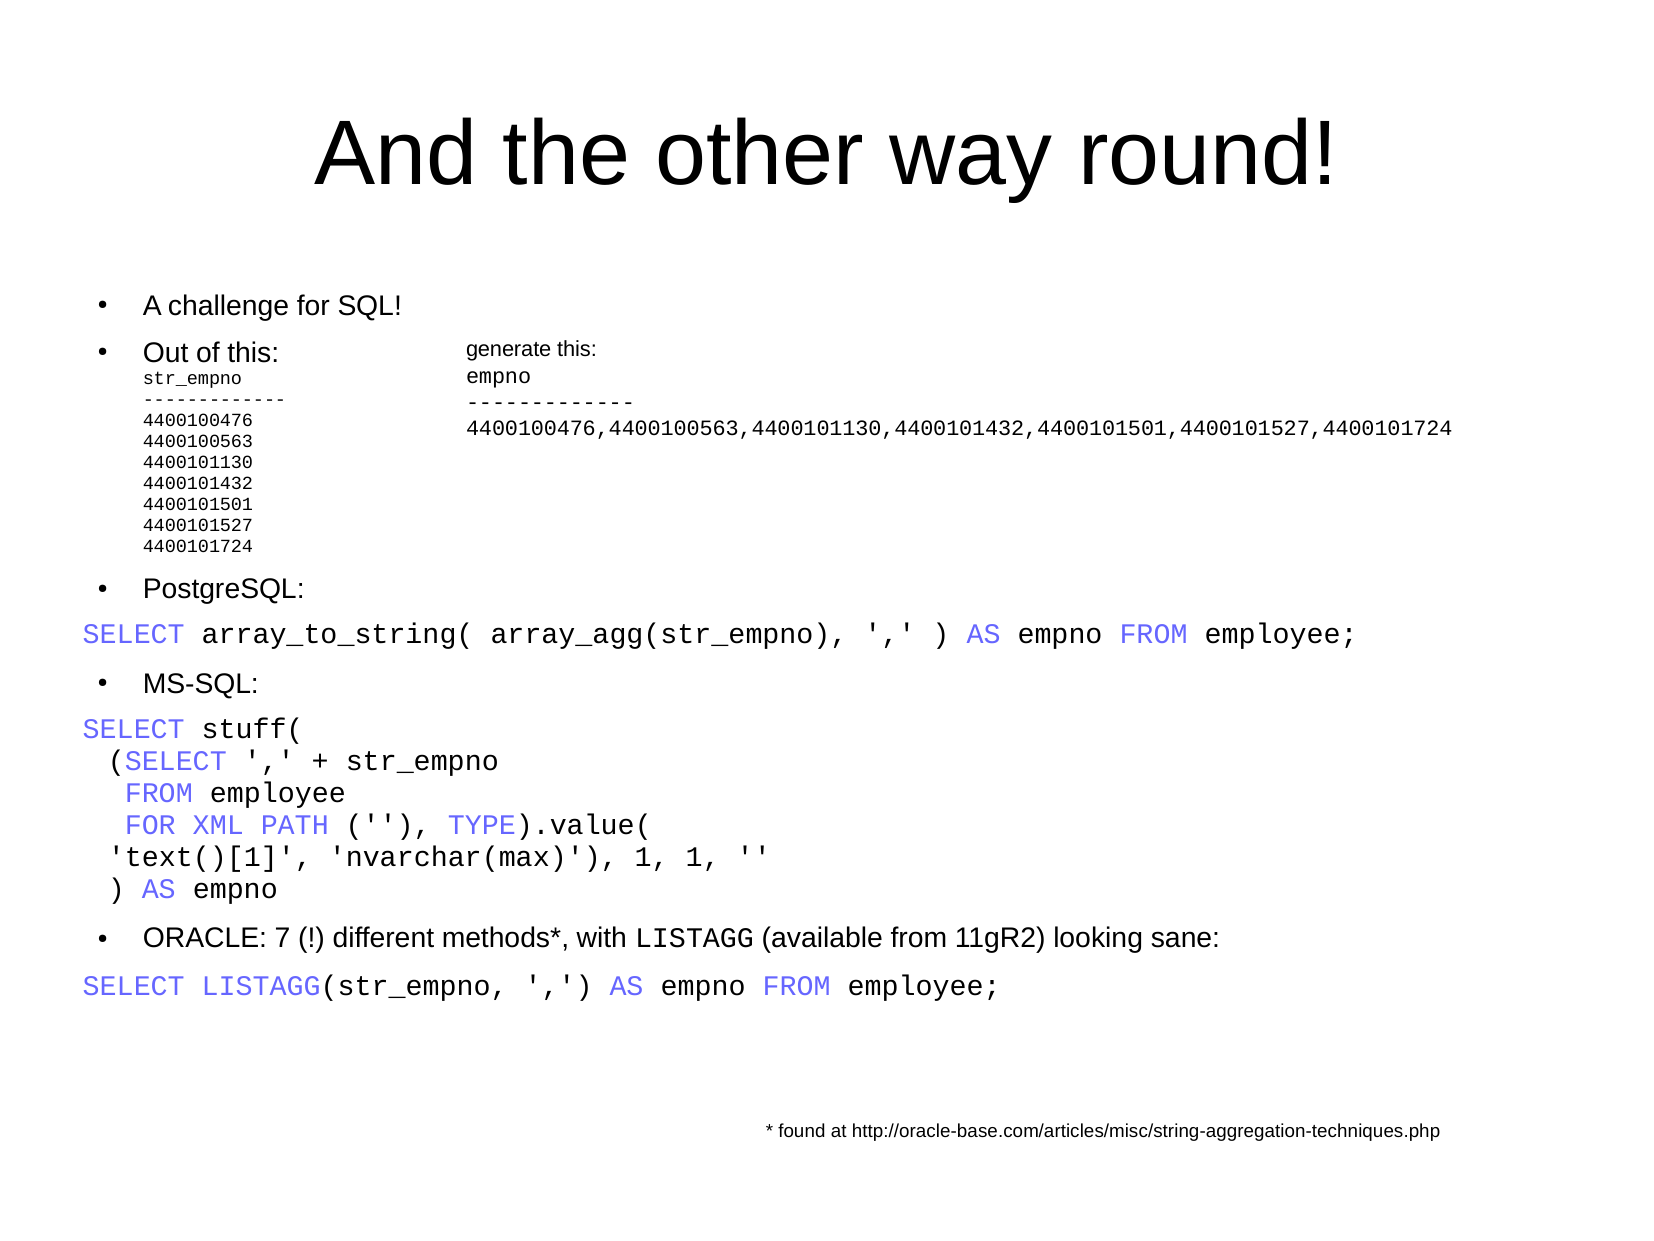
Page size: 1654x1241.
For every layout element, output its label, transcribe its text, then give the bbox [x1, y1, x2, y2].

list A challenge for SQL! Out of this: str_empno ------------- 4400100476 4400100563 4400101130 4400101432 4400101501 4400101527 4400101724 PostgreSQL: SELECT array_to_string( array_agg(str_empno), ',' ) AS empno FROM employee; MS-SQL: SELECT stuff( (SELECT ',' + str_empno FROM employee FOR XML PATH (''), TYPE).value( 'text()[1]', 'nvarchar(max)'), 1, 1, '' ) AS empno ORACLE: 7 (!) different methods*, with LISTAGG (available from 11gR2) looking sane: SELECT LISTAGG(str_empno, ',') AS empno FROM employee; [82, 290, 1571, 1010]
title And the other way round! [82, 49, 1571, 257]
text_box generate this: empno ------------- 4400100476,4400100563,4400101130,4400101432,4400101501,4400101527,4400101724 [451, 327, 1501, 448]
text_box * found at http://oracle-base.com/articles/misc/string-aggregation-techniques.php [751, 1110, 1455, 1149]
